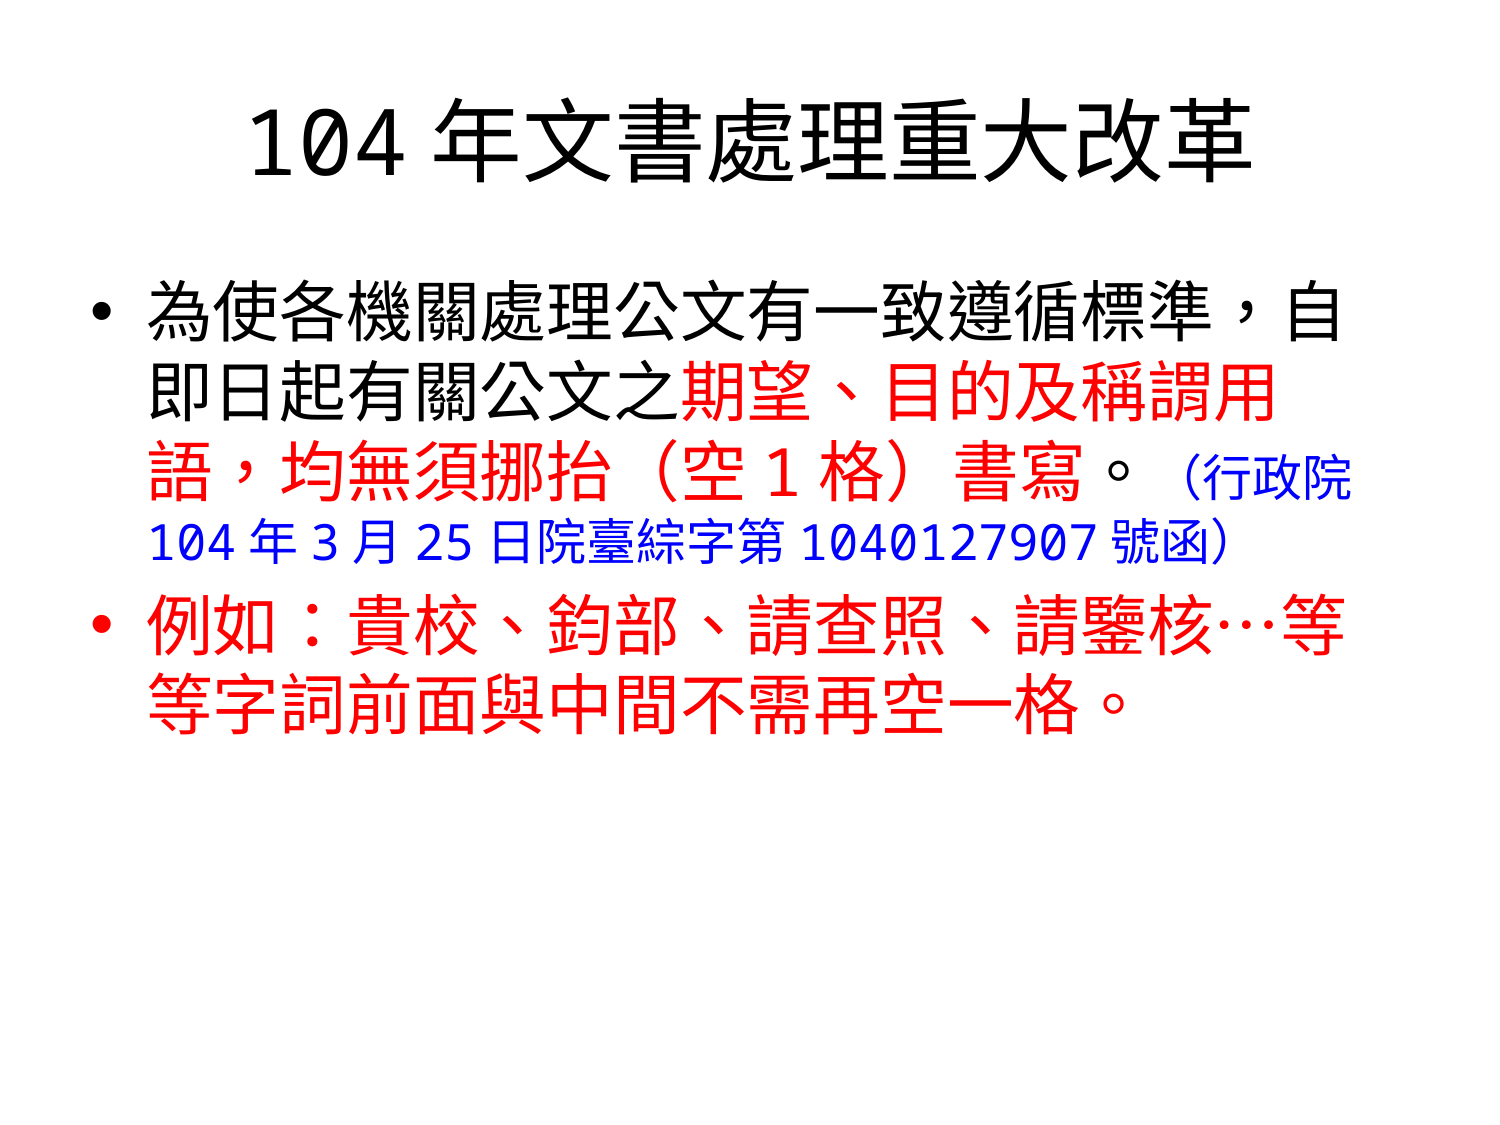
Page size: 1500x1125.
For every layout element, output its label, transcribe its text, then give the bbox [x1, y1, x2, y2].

title 104年文書處理重大改革 [75, 45, 1425, 233]
list 為使各機關處理公文有一致遵循標準，自即日起有關公文之期望、目的及稱謂用語，均無須挪抬（空1格）書寫。（行政院104年3月25日院臺綜字第1040127907號函） 例如：貴校、鈞部、請查照、請鑒核…等等字詞前面與中間不需再空一格。 [75, 262, 1425, 1059]
